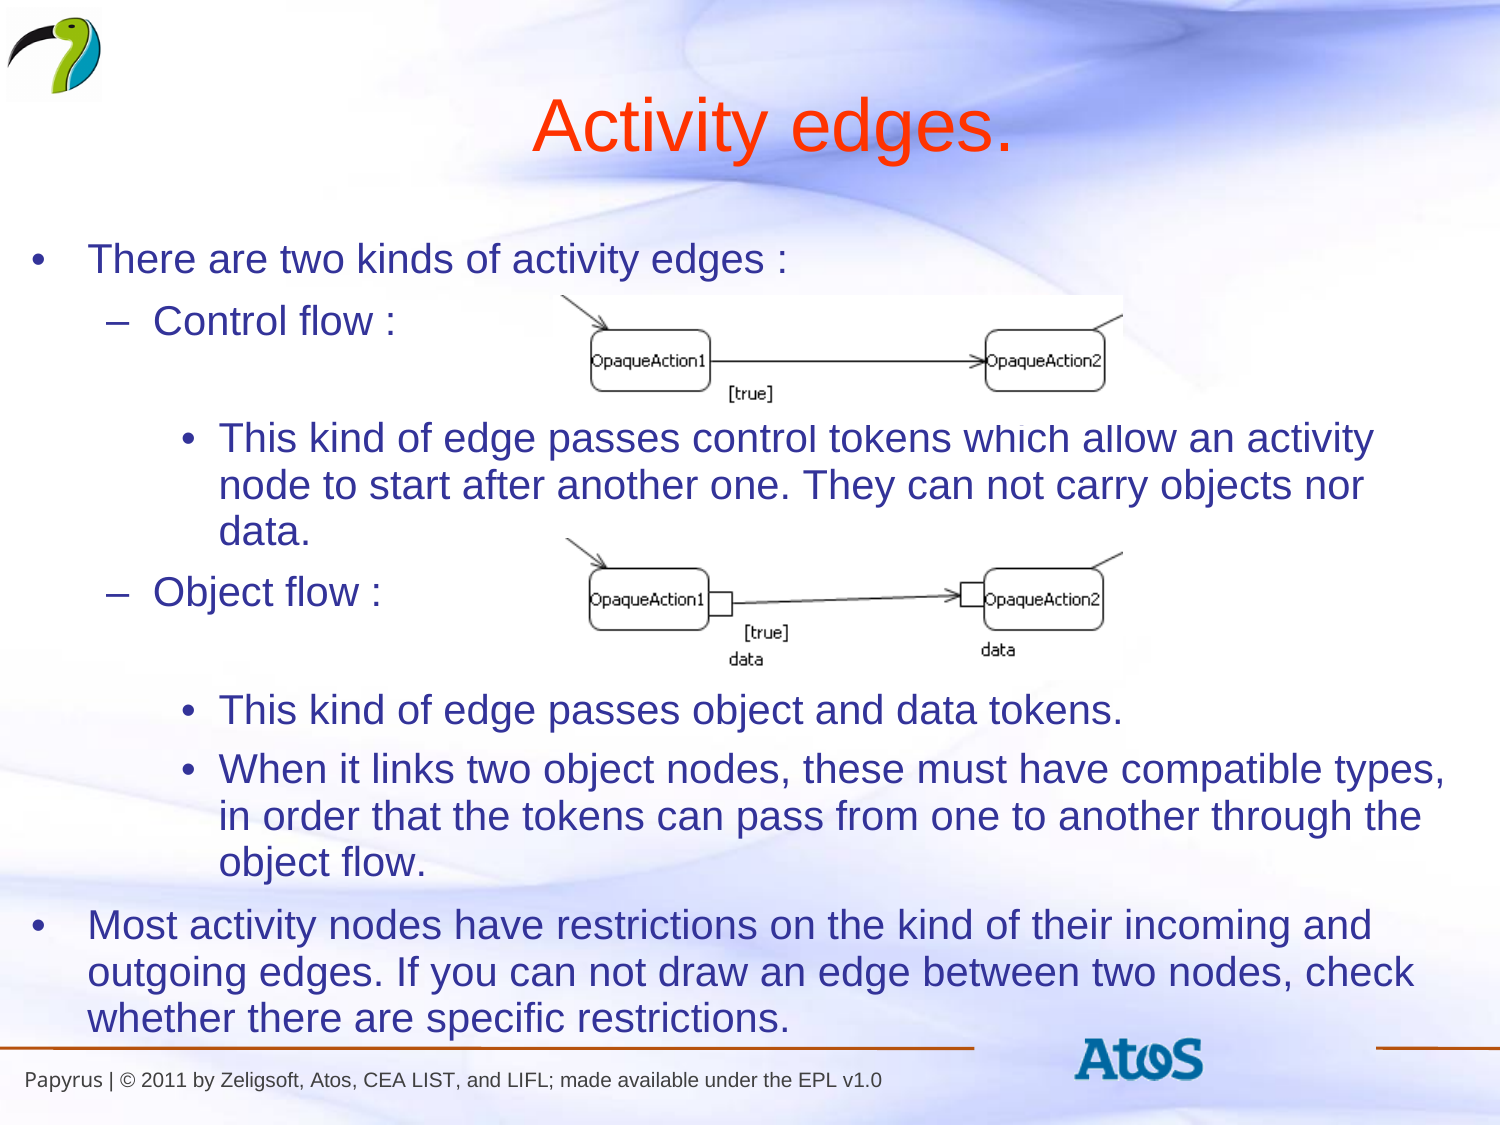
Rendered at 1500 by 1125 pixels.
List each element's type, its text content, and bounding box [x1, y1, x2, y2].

title Activity edges. [283, 64, 1264, 186]
list There are two kinds of activity edges : Control flow : This kind of edge passes control tokens which allow an activity node to start after another one. They can not carry objects nor data. Object flow : This kind of edge passes object and data tokens. When it links two object nodes, these must have compatible types, in order that the tokens can pass from one to another through the object flow. Most activity nodes have restrictions on the kind of their incoming and outgoing edges. If you can not draw an edge between two nodes, check whether there are specific restrictions. [31, 236, 1469, 1046]
picture [561, 538, 1123, 680]
picture [0, 0, 1500, 1046]
picture [553, 295, 1123, 425]
picture [0, 1046, 1500, 1125]
